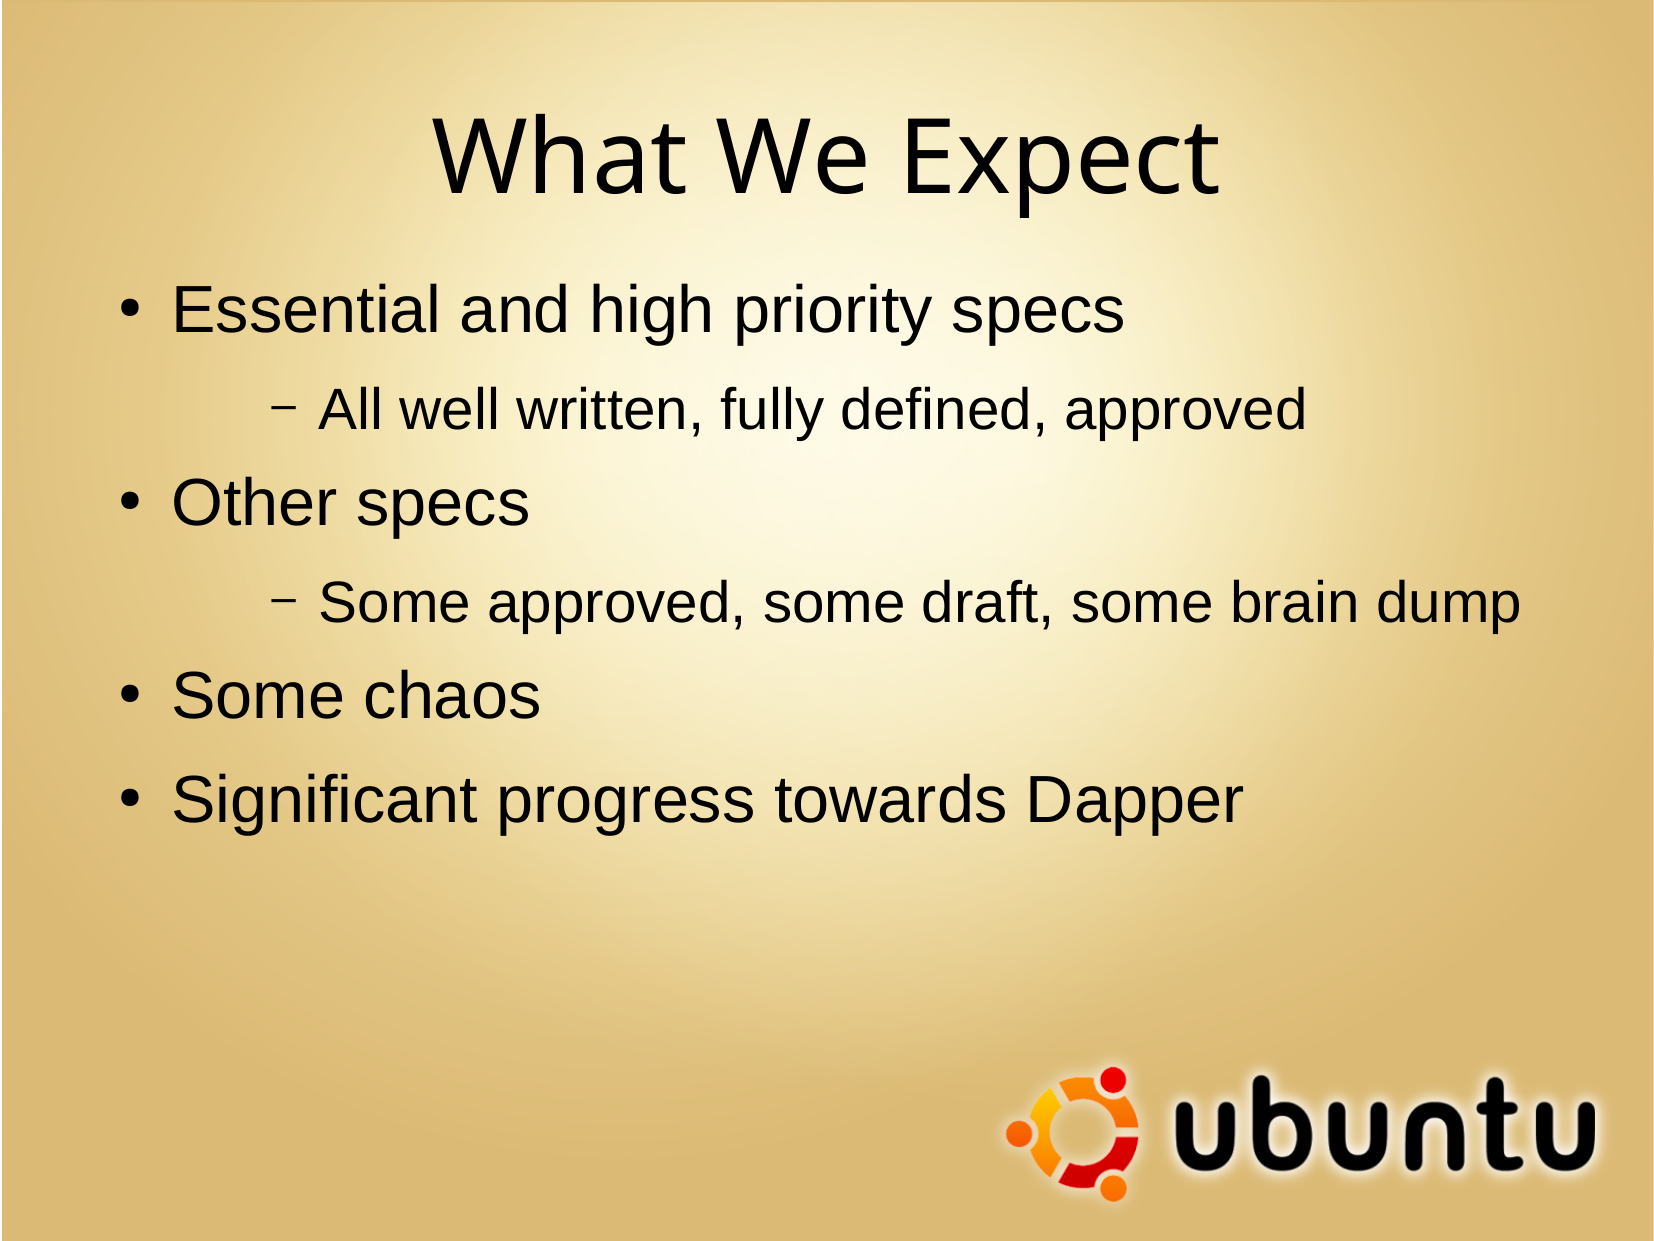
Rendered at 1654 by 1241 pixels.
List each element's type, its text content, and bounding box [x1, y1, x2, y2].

title What We Expect [82, 49, 1571, 257]
picture [2, 0, 1654, 1241]
list Essential and high priority specs All well written, fully defined, approved Other specs Some approved, some draft, some brain dump Some chaos Significant progress towards Dapper [82, 272, 1571, 1091]
